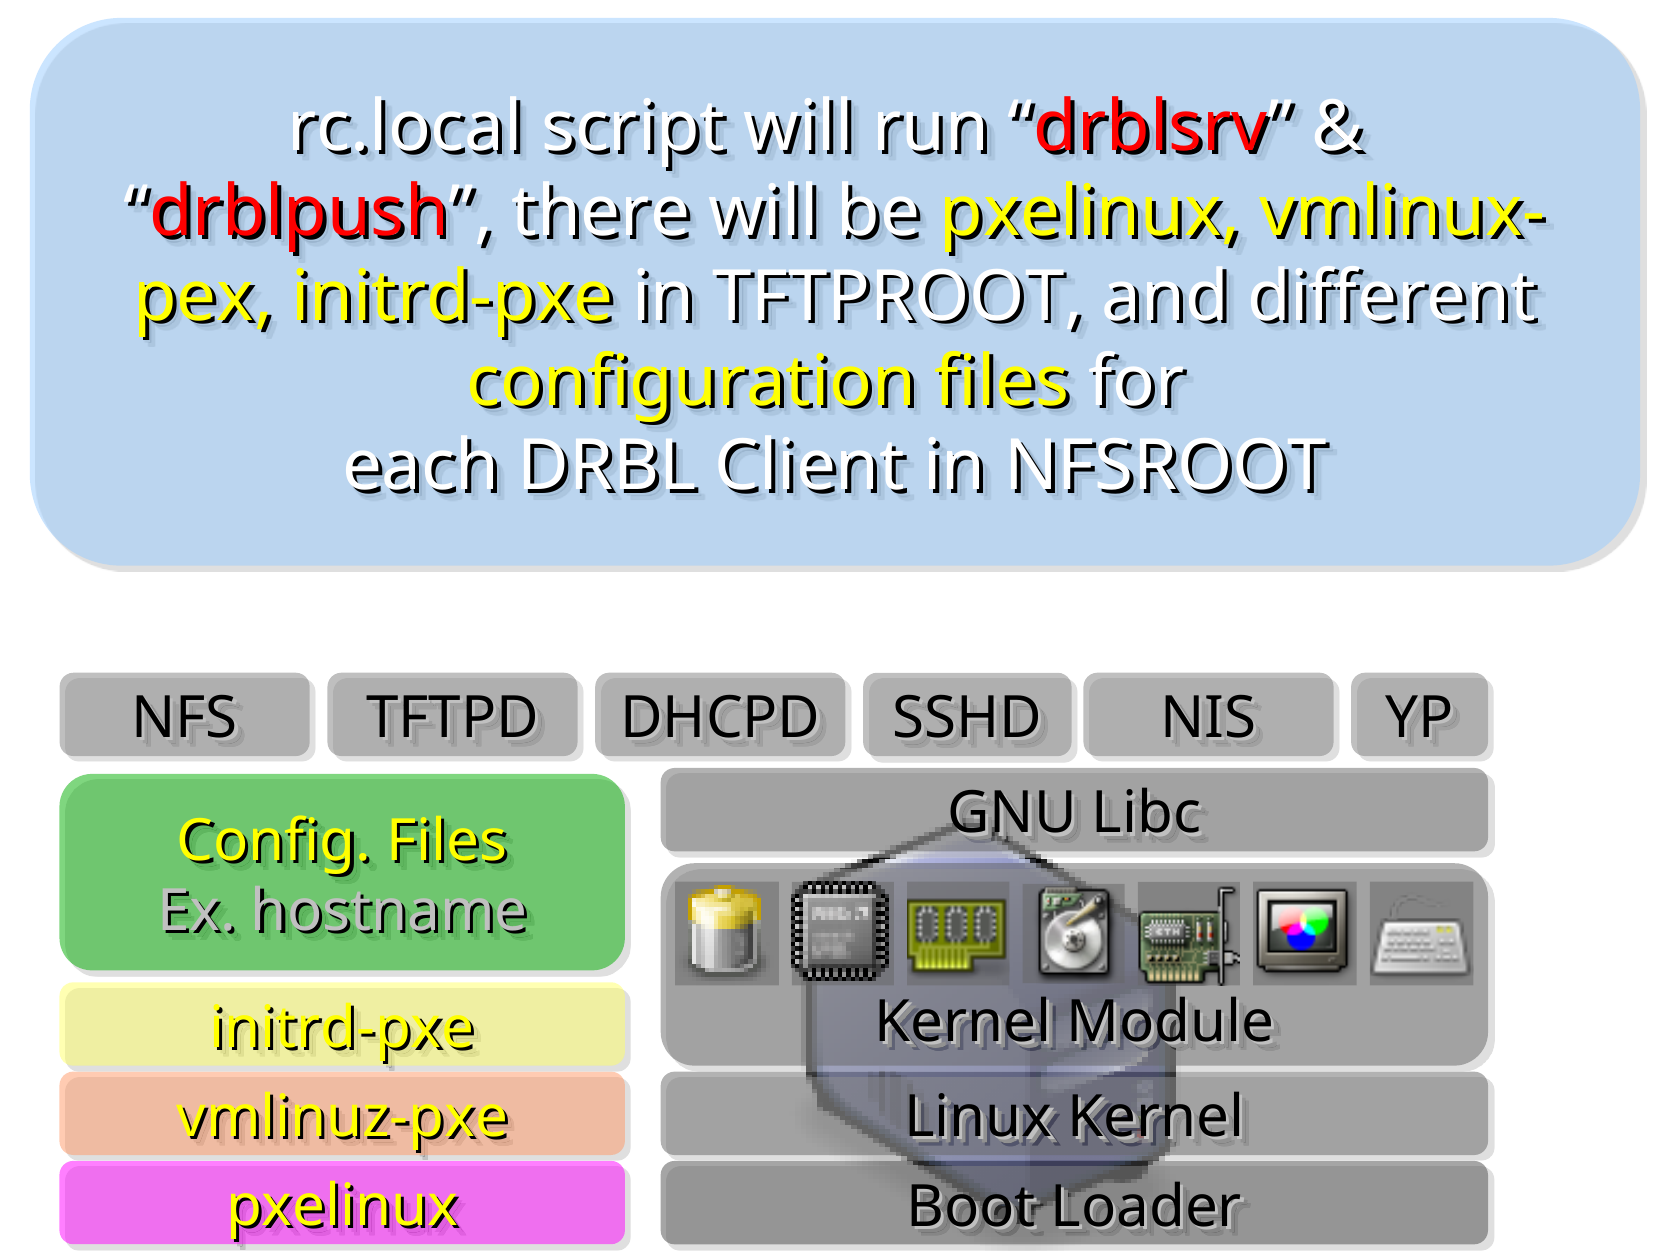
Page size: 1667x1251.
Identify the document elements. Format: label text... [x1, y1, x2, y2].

text_box NFS [59, 672, 310, 757]
text_box NIS [1083, 672, 1334, 757]
picture [773, 1156, 1221, 1160]
picture [907, 881, 1010, 986]
text_box Kernel Module [660, 863, 1489, 1066]
text_box Boot Loader [660, 1160, 1489, 1245]
text_box vmlinuz-pxe [59, 1071, 625, 1156]
text_box GNU Libc [660, 767, 1489, 852]
text_box rc.local script will run “drblsrv” & “drblpush”, there will be pxelinux, vmlinux-pex, initrd-pxe in TFTPROOT, and different configuration files for each DRBL Client in NFSROOT [29, 17, 1641, 566]
picture [1369, 881, 1474, 986]
picture [791, 881, 894, 986]
text_box initrd-pxe [59, 982, 625, 1066]
picture [773, 1245, 1221, 1251]
picture [1137, 881, 1240, 986]
text_box pxelinux [59, 1160, 625, 1245]
picture [1022, 883, 1125, 984]
text_box Config. Files Ex. hostname [59, 773, 625, 971]
text_box DHCPD [595, 672, 846, 757]
picture [773, 1066, 1221, 1071]
text_box TFTPD [327, 672, 578, 757]
text_box YP [1351, 672, 1489, 757]
picture [773, 852, 1221, 863]
picture [675, 881, 779, 986]
text_box SSHD [863, 672, 1072, 757]
picture [1253, 881, 1357, 986]
text_box Linux Kernel [660, 1071, 1489, 1156]
